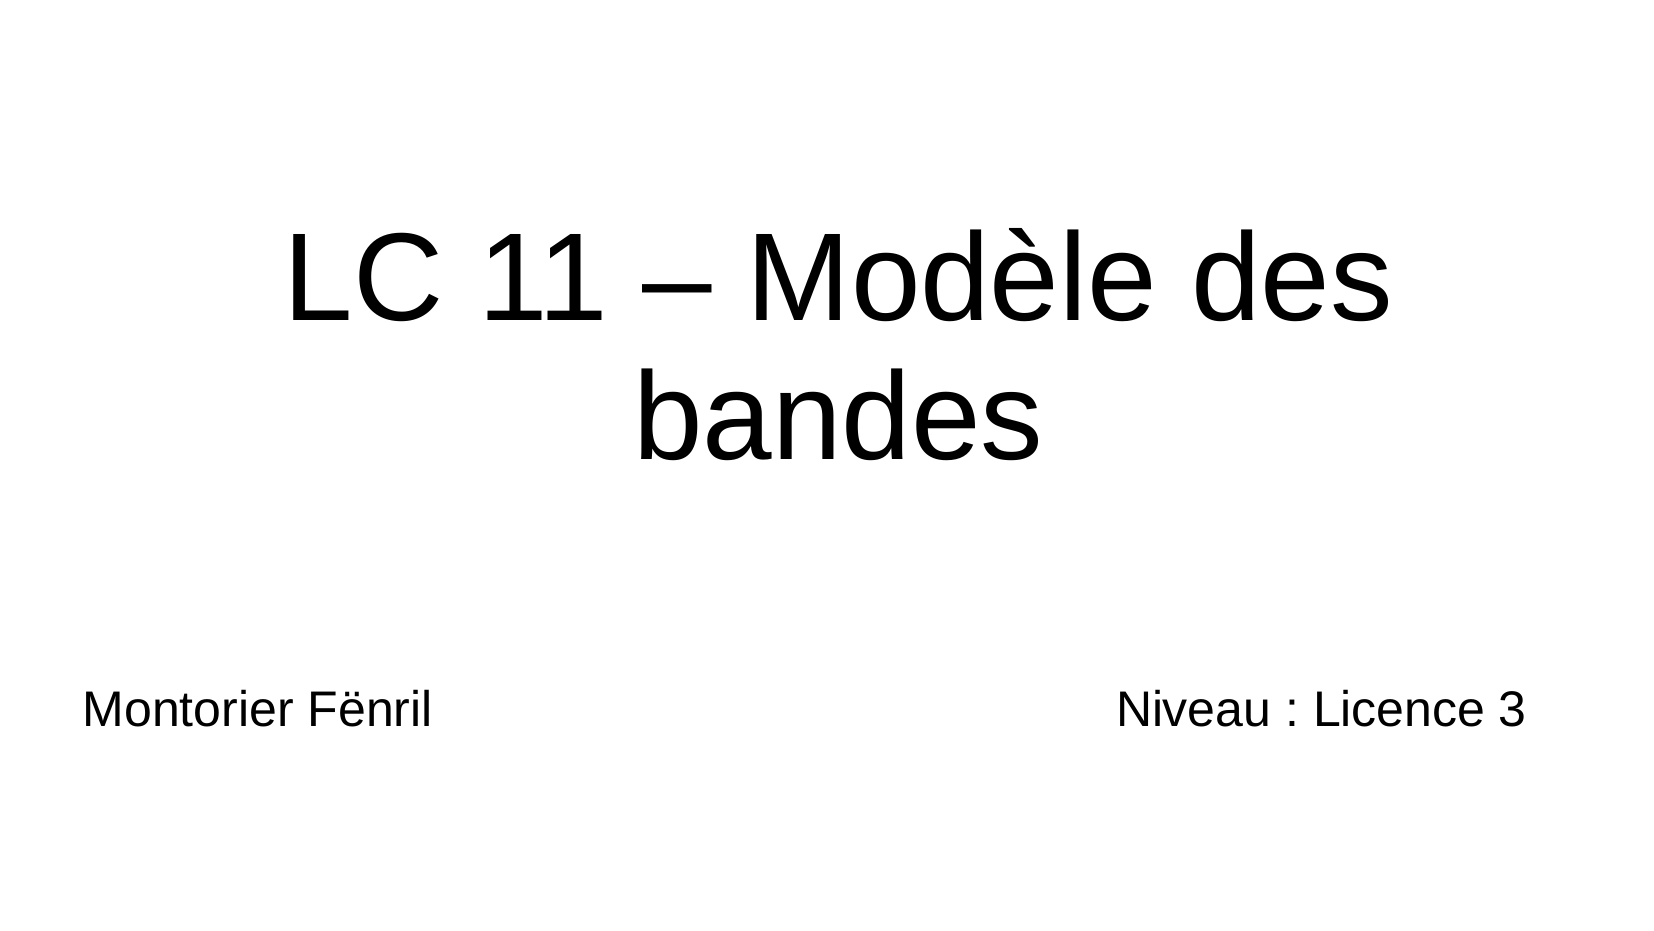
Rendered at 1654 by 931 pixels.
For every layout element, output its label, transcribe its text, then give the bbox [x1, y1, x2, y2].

subtitle Montorier Fënril Niveau : Licence 3 [82, 661, 1571, 758]
title LC 11 – Modèle des bandes [94, 136, 1583, 557]
